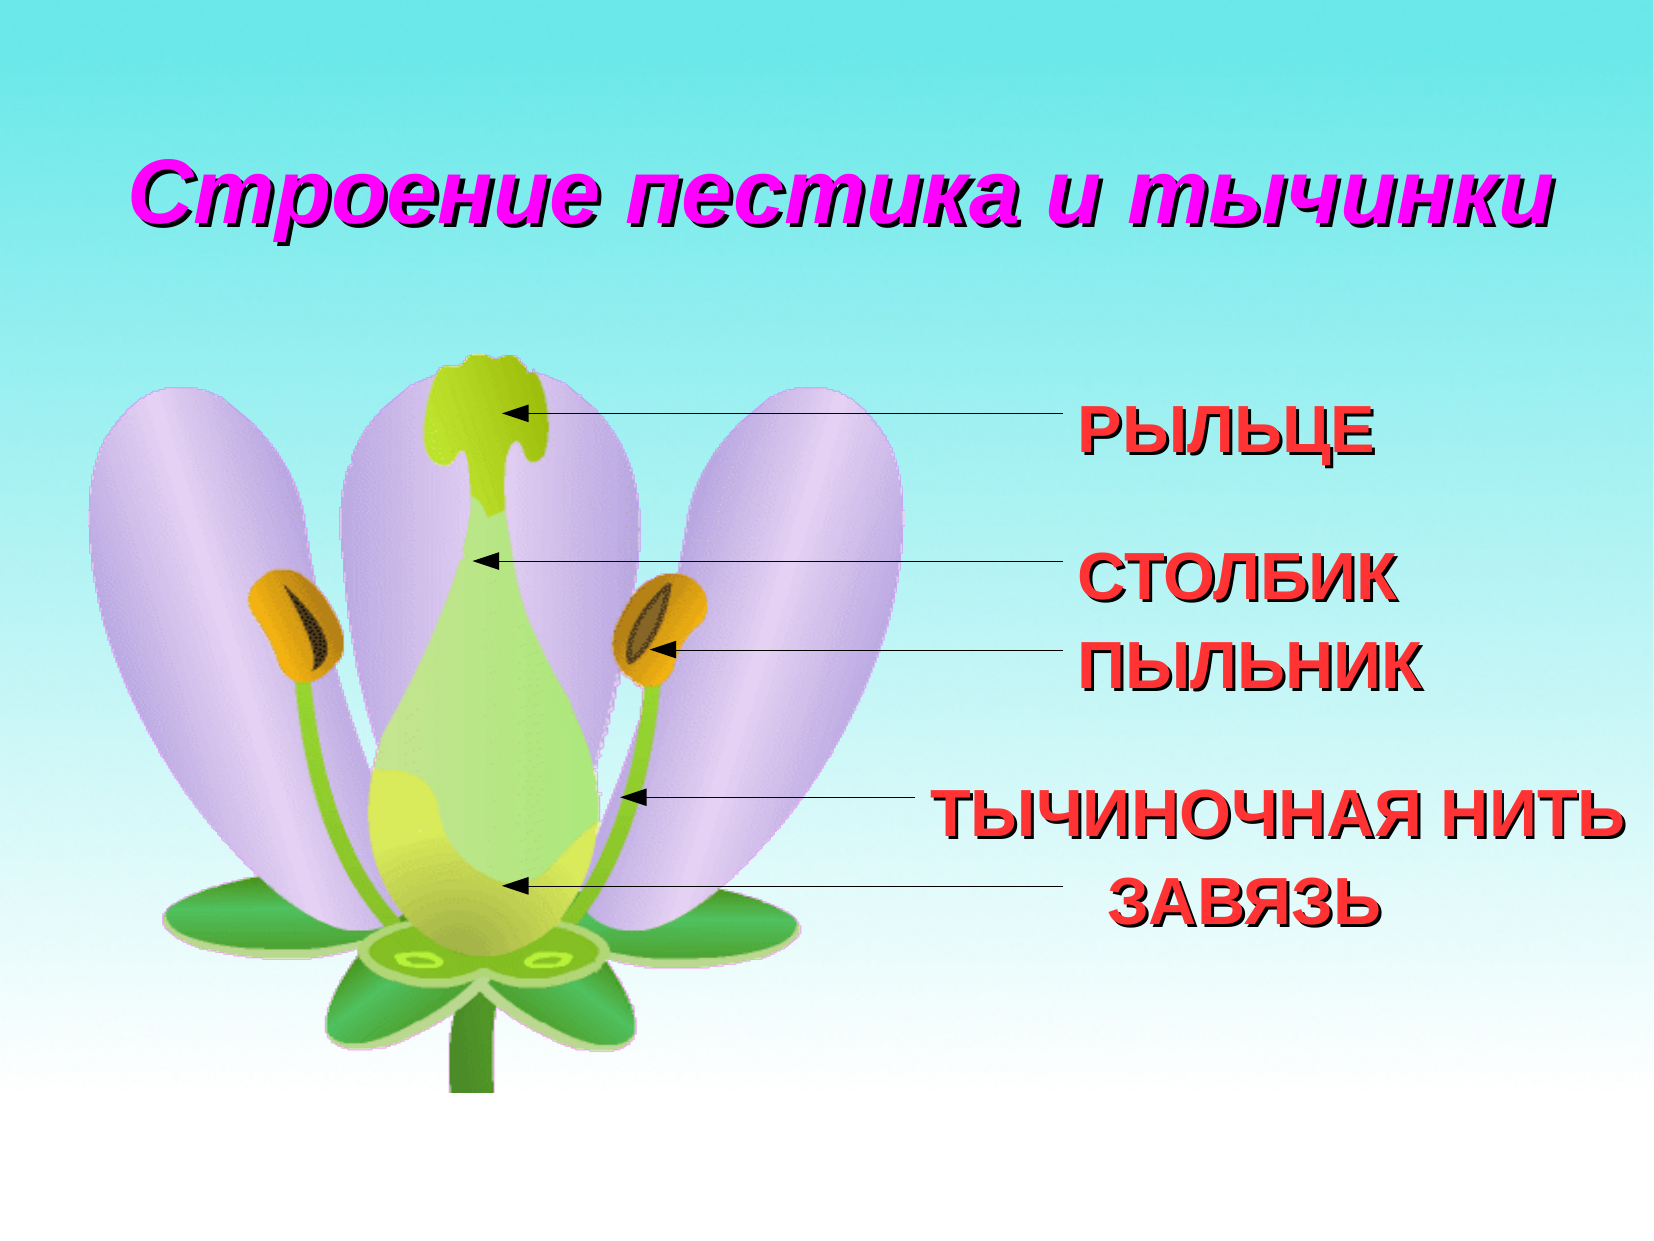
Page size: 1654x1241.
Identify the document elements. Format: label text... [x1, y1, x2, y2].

title Строение пестика и тычинки [59, 88, 1625, 296]
text_box ПЫЛЬНИК [1062, 621, 1477, 711]
text_box ТЫЧИНОЧНАЯ НИТЬ [915, 768, 1654, 859]
text_box СТОЛБИК [1062, 531, 1506, 622]
text_box ЗАВЯЗЬ [1092, 856, 1447, 946]
picture [0, 0, 1654, 1241]
text_box РЫЛЬЦЕ [1062, 384, 1477, 475]
